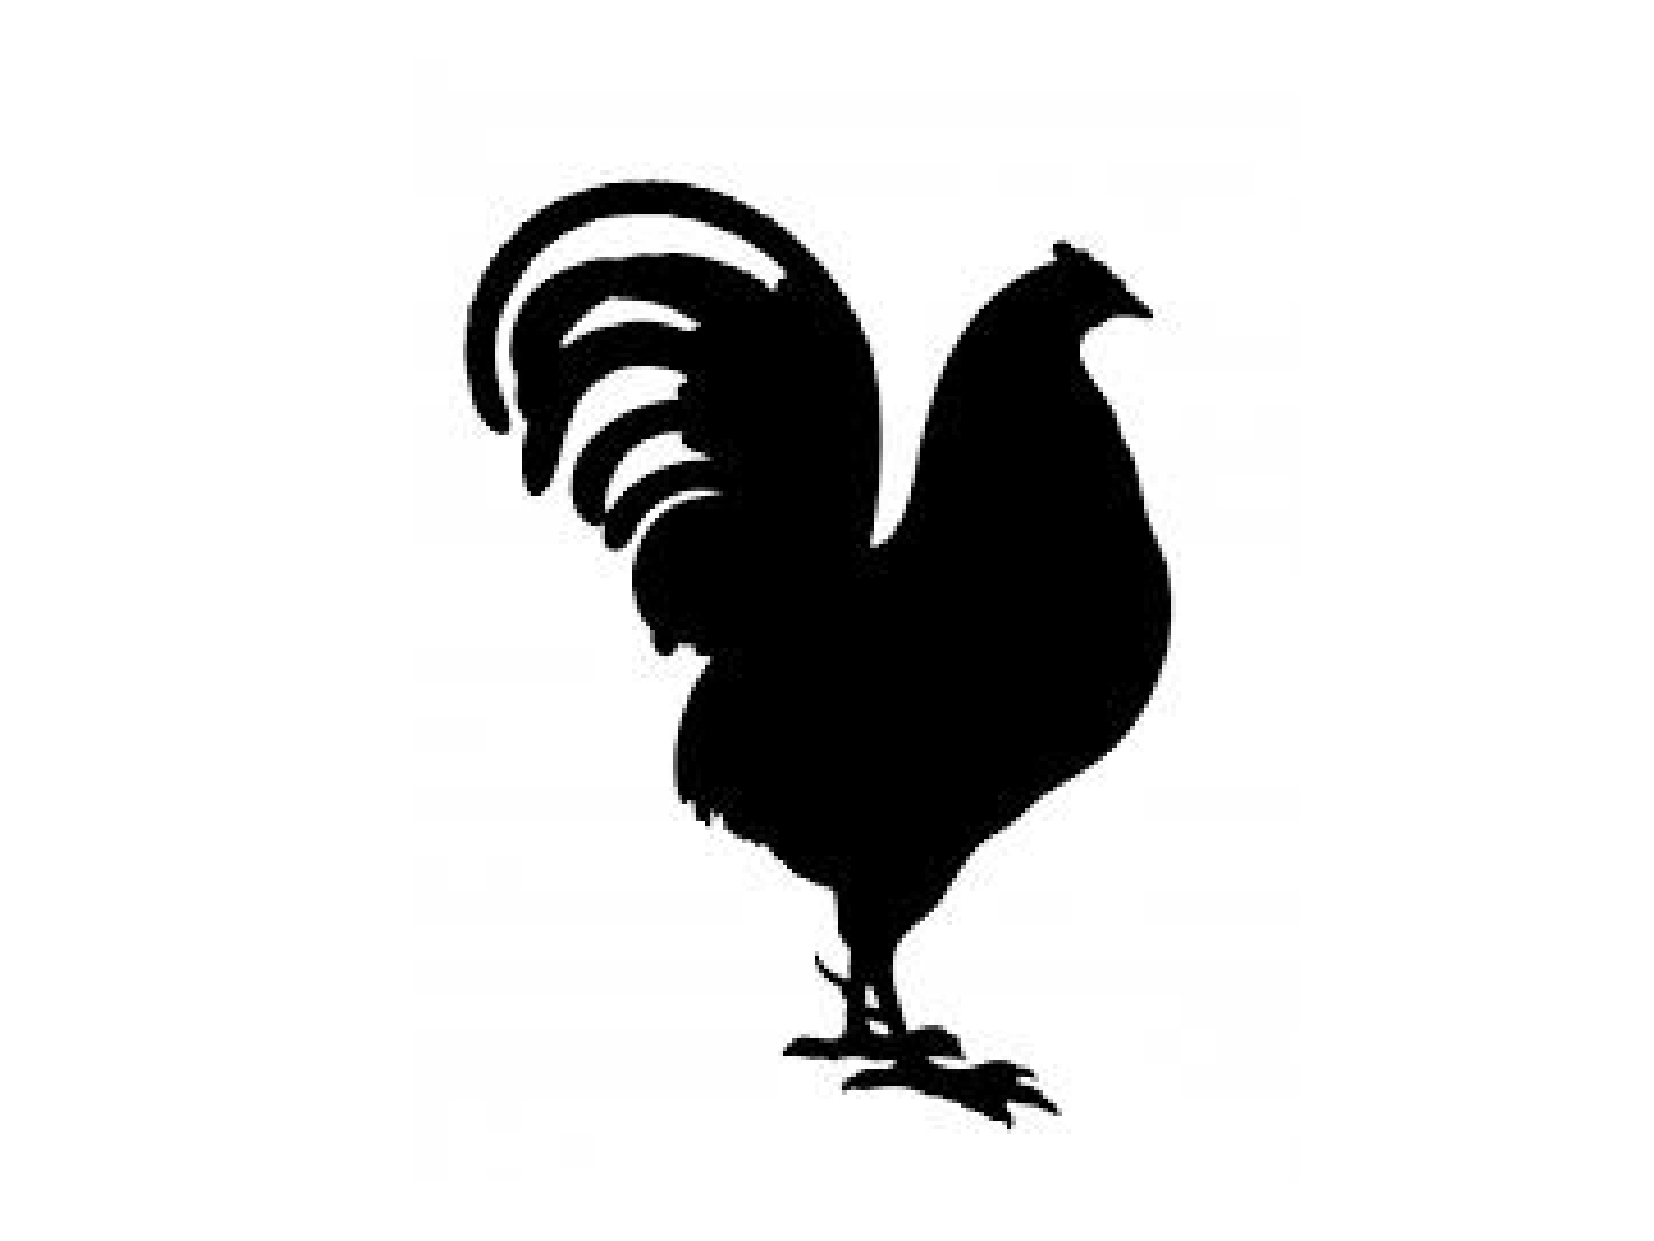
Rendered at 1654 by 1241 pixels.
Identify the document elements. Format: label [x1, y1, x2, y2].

picture [413, 58, 1300, 1182]
